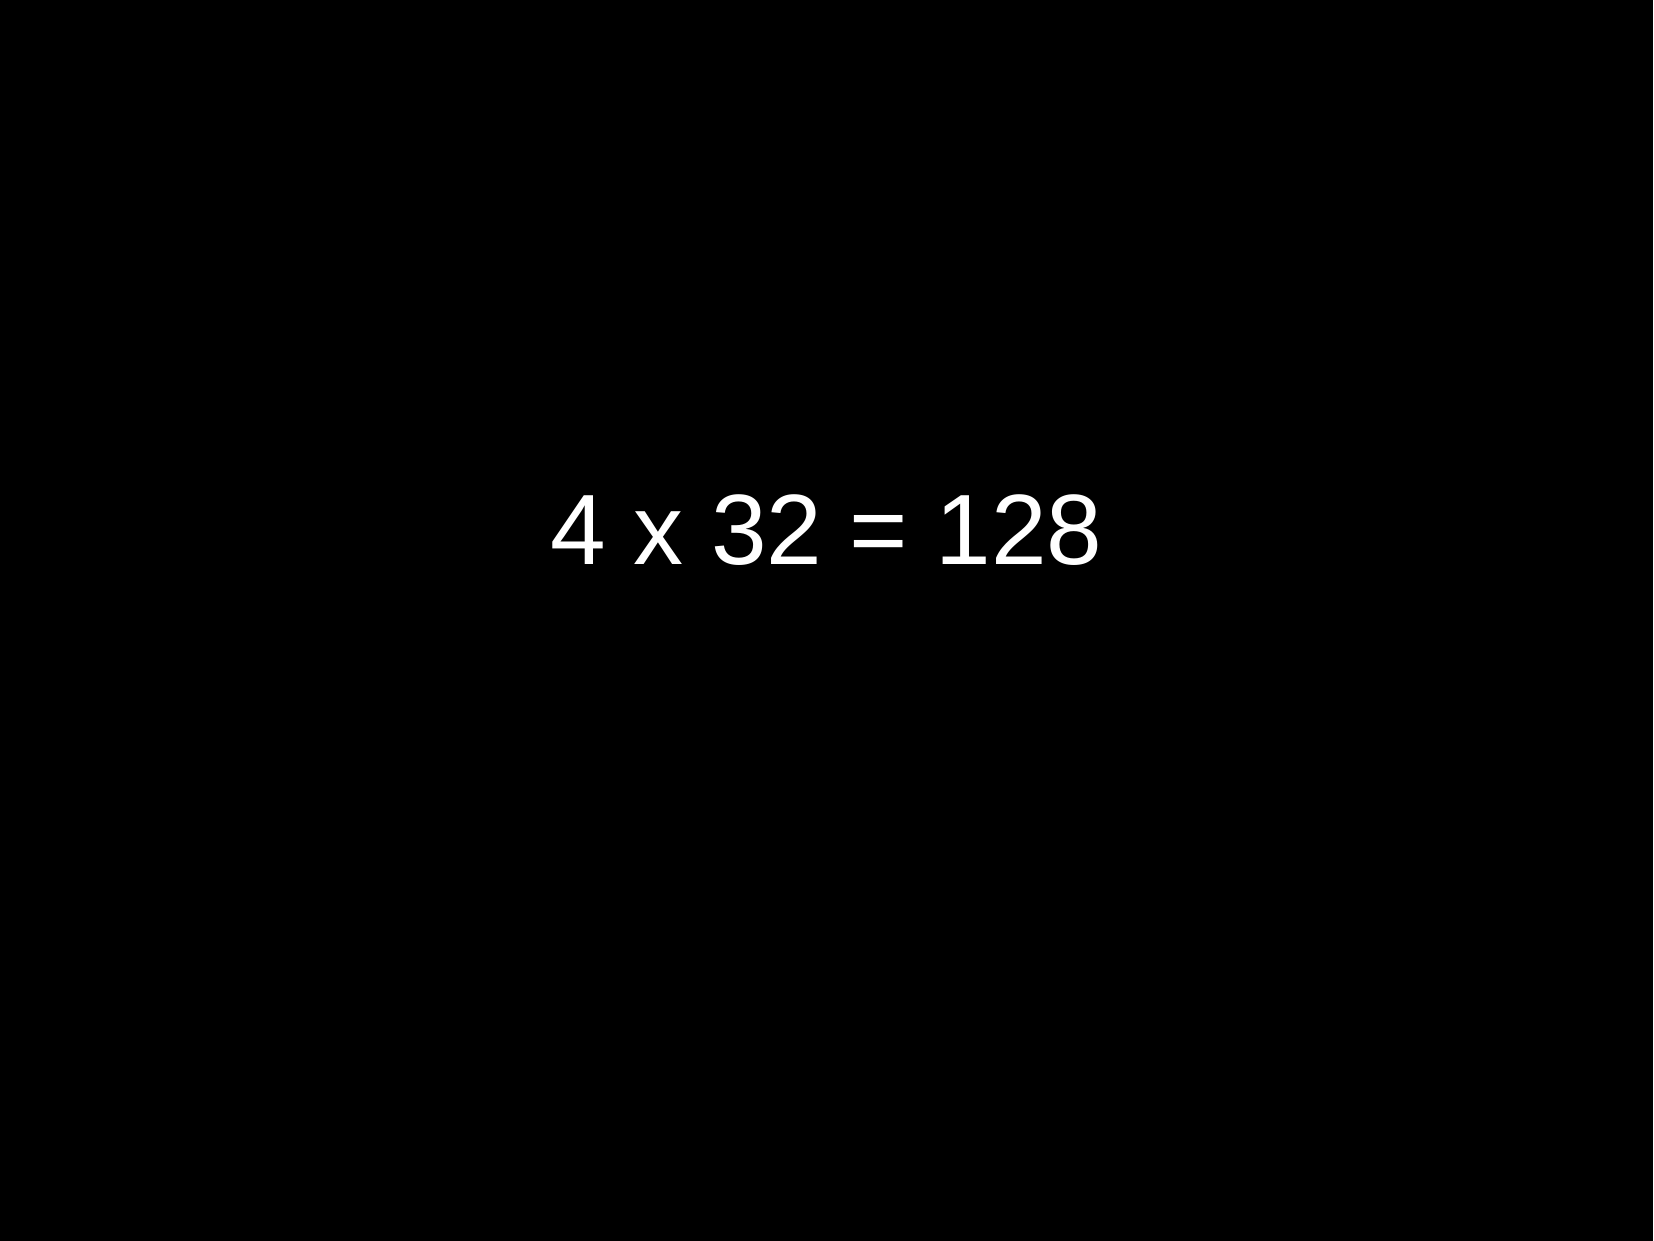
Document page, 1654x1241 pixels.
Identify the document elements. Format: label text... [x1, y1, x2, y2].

subtitle 4 x 32 = 128 [82, 49, 1571, 1010]
